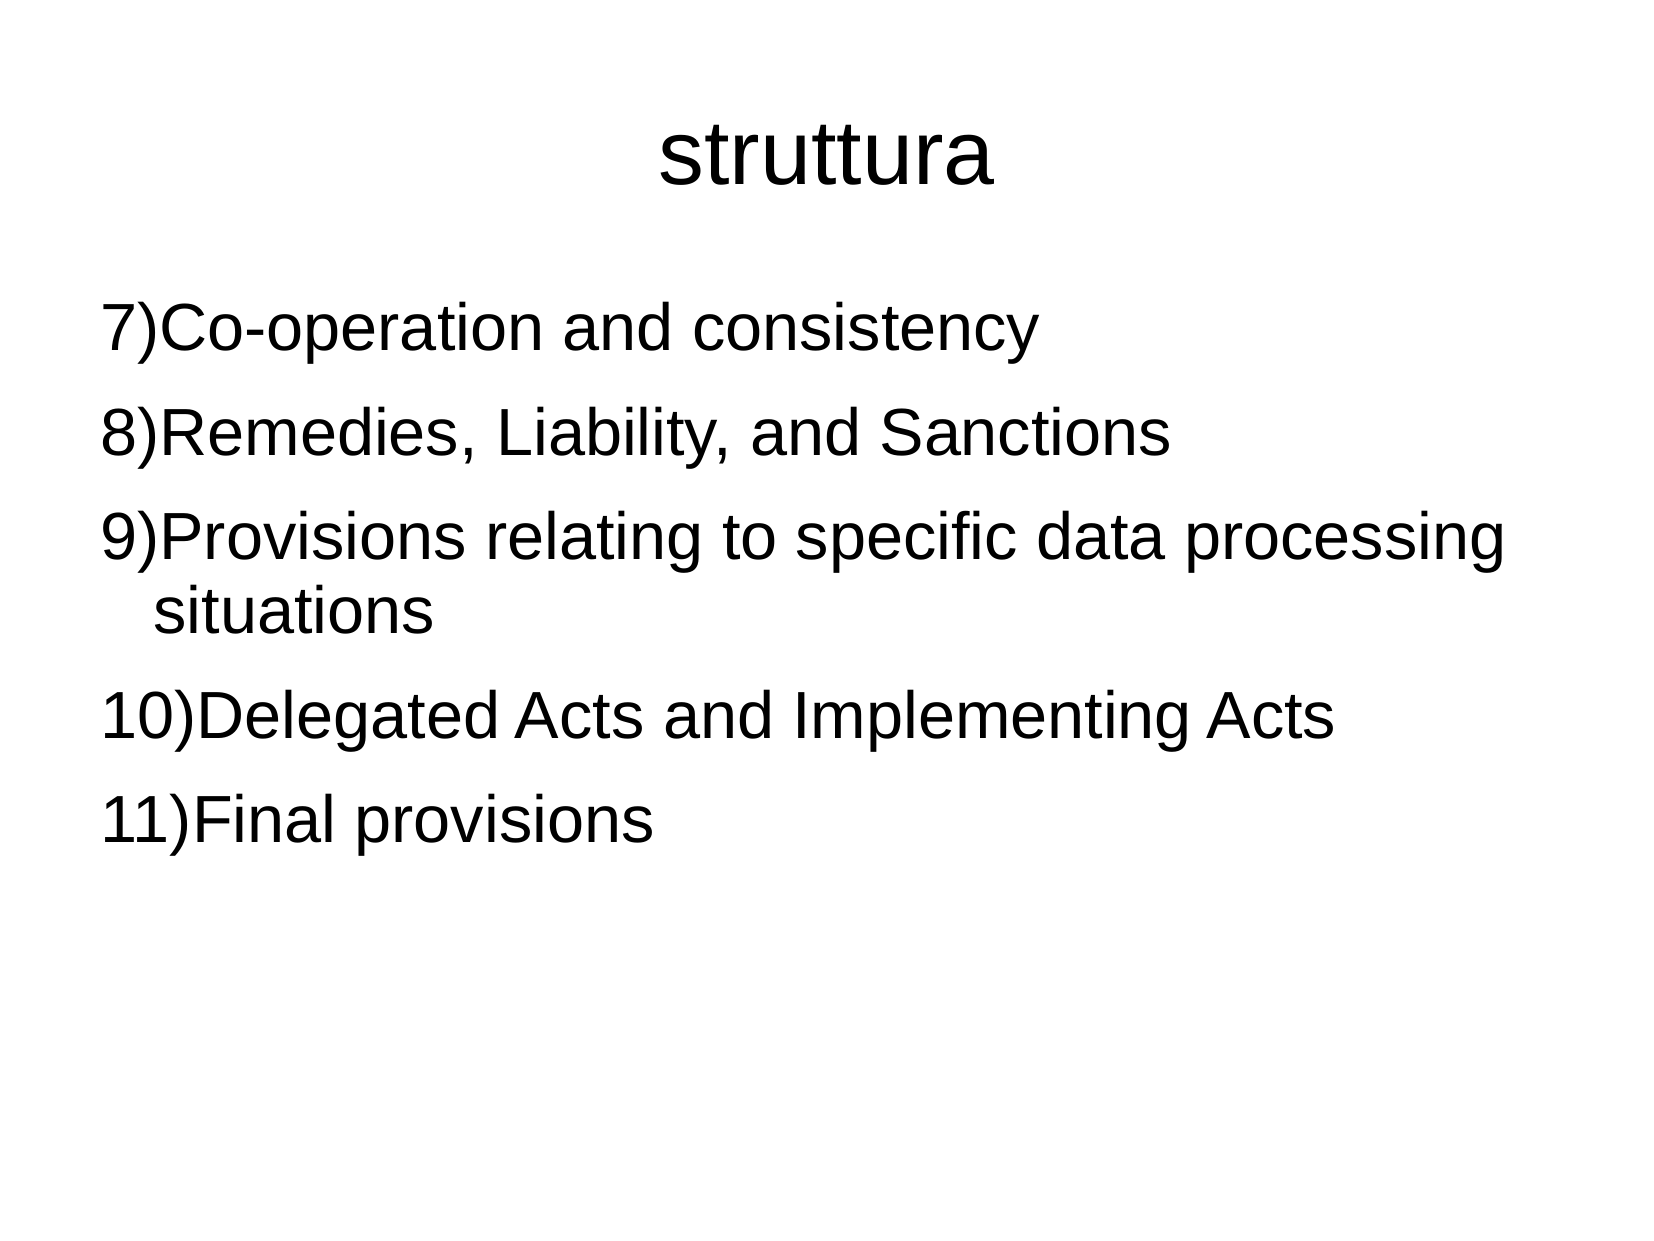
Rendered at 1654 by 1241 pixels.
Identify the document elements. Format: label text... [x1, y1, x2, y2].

list Co-operation and consistency Remedies, Liability, and Sanctions Provisions relating to specific data processing situations Delegated Acts and Implementing Acts Final provisions [82, 290, 1571, 1010]
title struttura [82, 49, 1571, 257]
